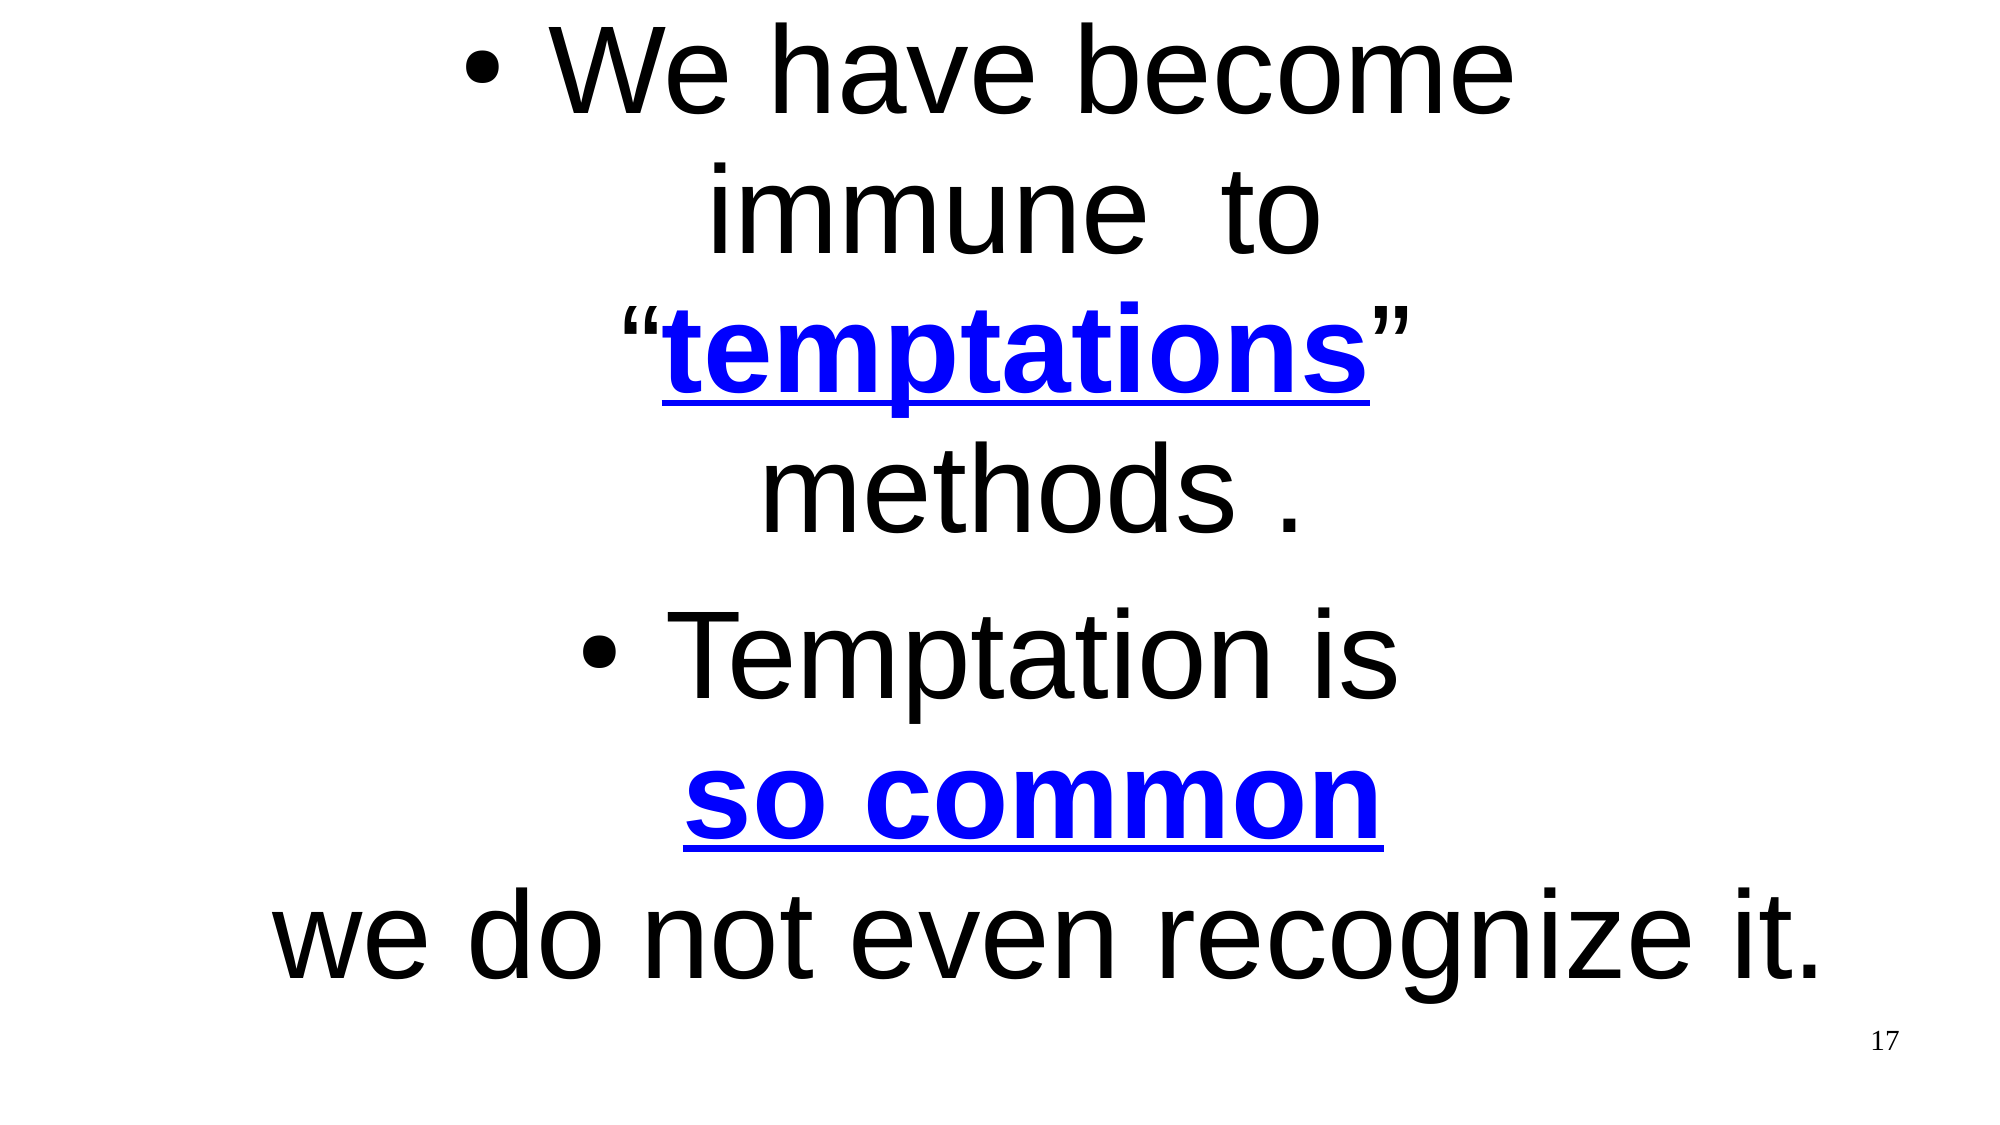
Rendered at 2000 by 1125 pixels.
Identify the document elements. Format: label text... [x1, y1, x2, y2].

list We have become immune to “temptations” methods . Temptation is so common we do not even recognize it. [0, 0, 1996, 1123]
